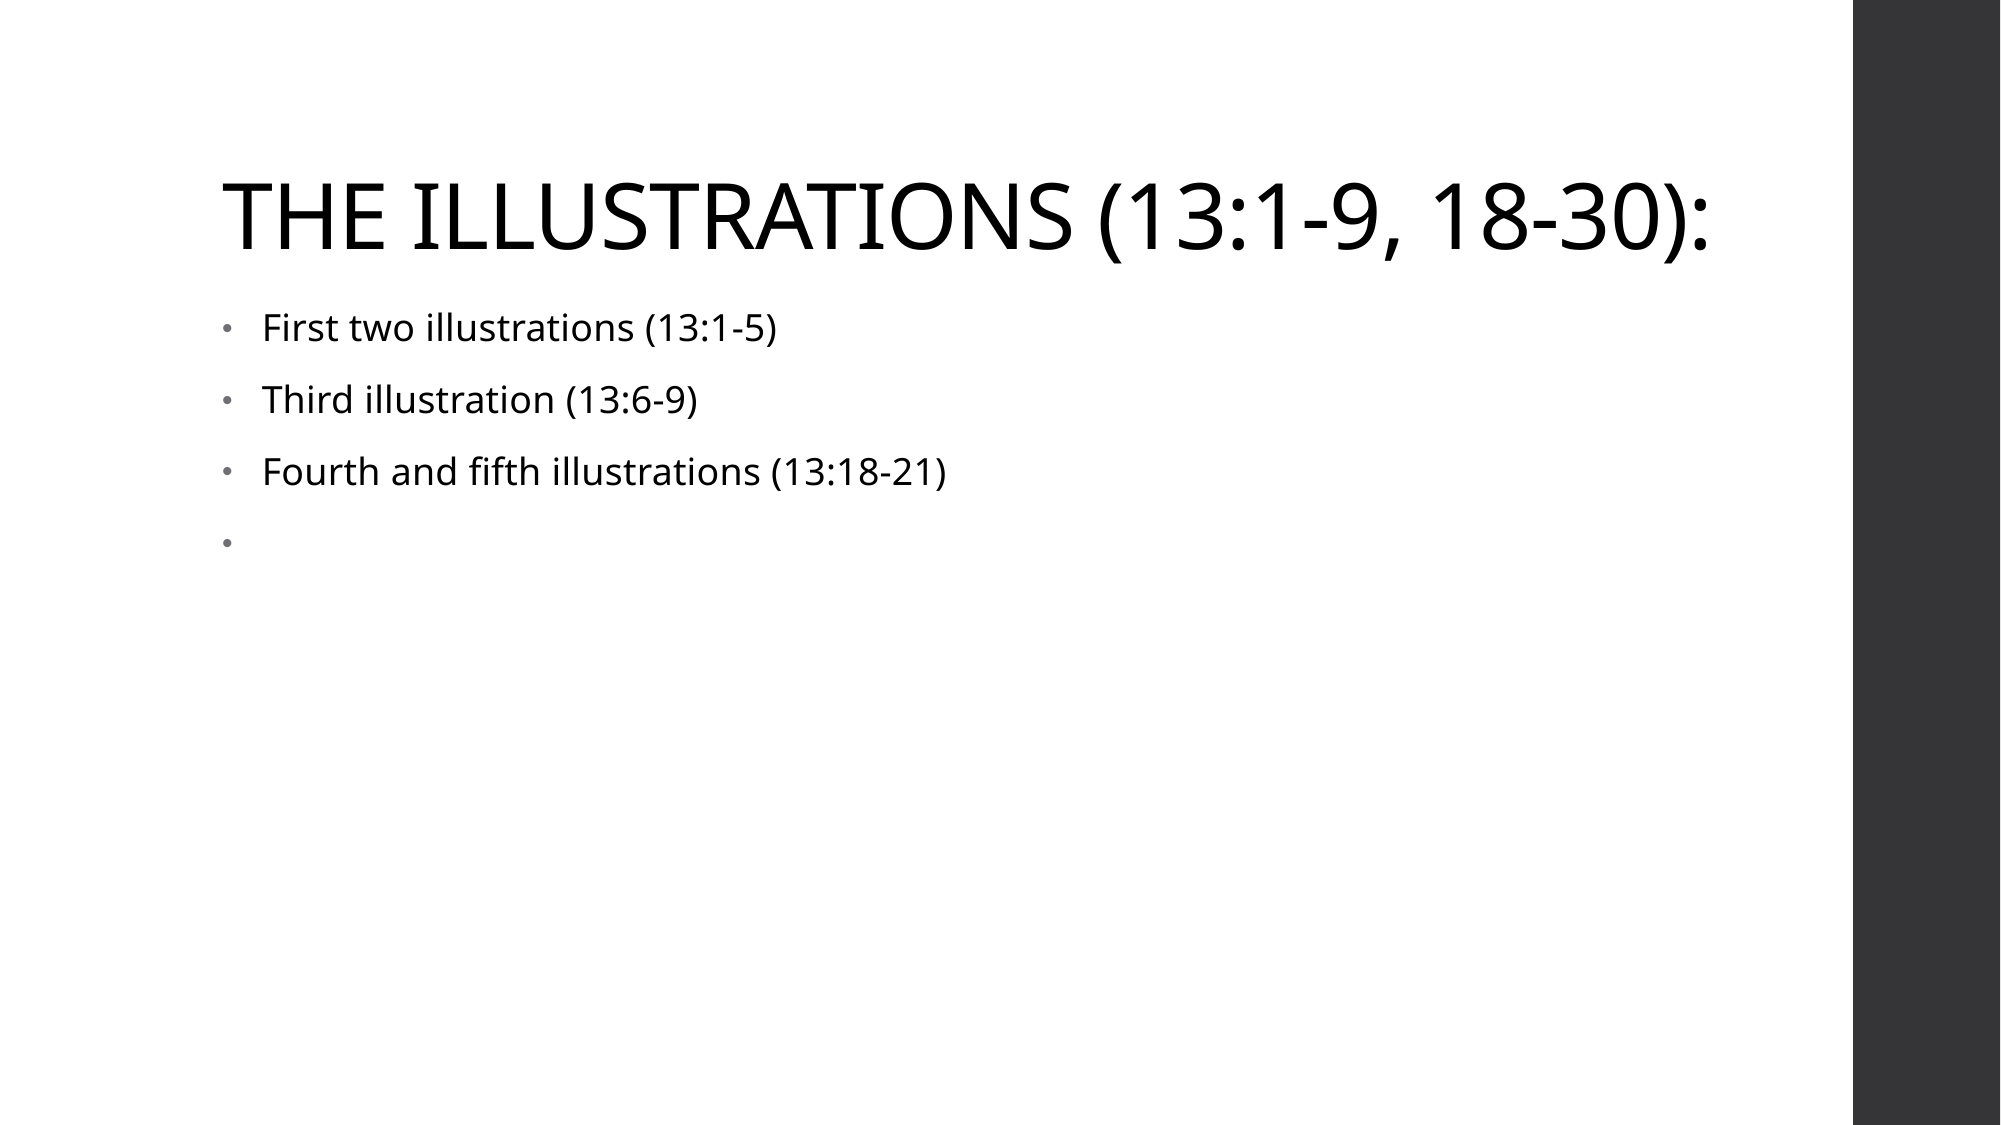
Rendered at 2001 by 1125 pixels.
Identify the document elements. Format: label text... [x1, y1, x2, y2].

list First two illustrations (13:1-5) Third illustration (13:6-9) Fourth and fifth illustrations (13:18-21) [206, 299, 1617, 1014]
title THE ILLUSTRATIONS (13:1-9, 18-30): [206, 60, 1797, 278]
